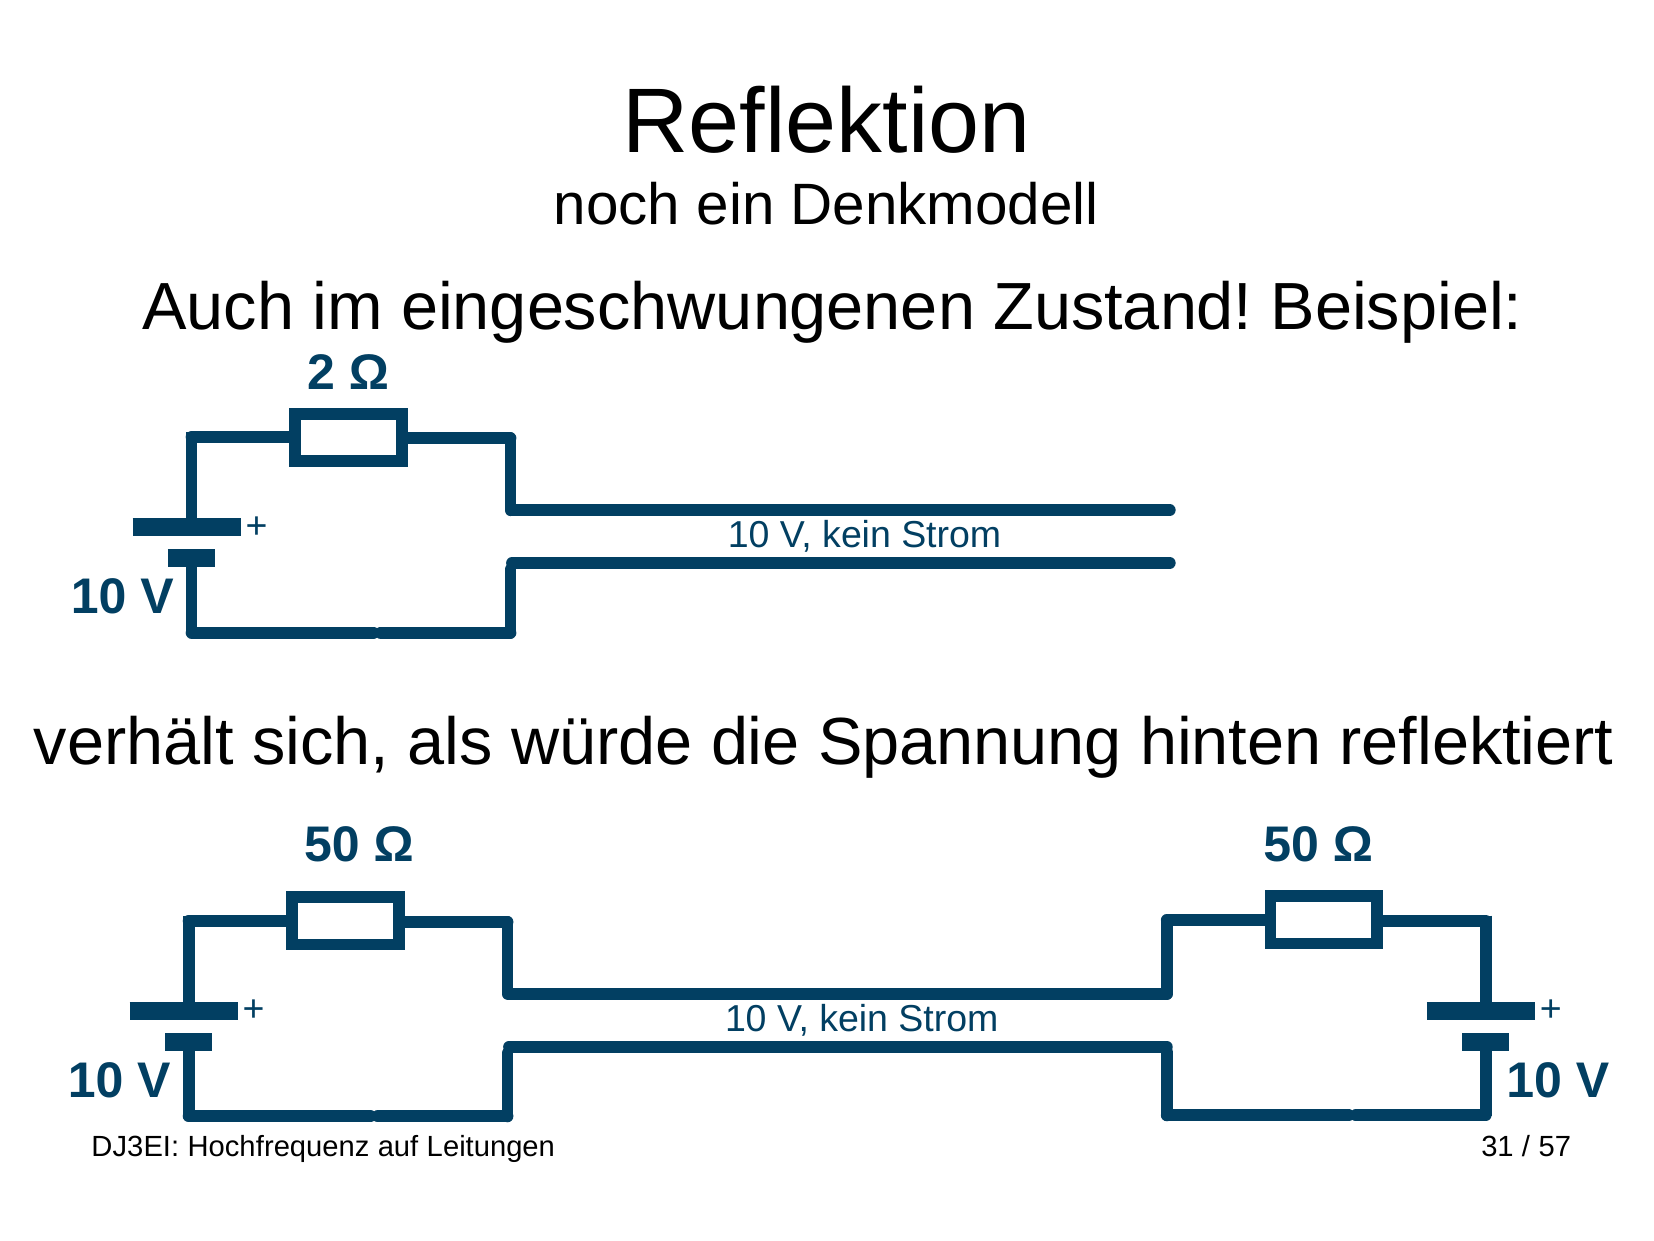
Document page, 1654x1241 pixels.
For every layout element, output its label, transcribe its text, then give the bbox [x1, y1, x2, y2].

text_box + [221, 974, 286, 1044]
text_box 10 V, kein Strom [713, 506, 1017, 563]
text_box 50 Ω [283, 803, 435, 886]
text_box + [1519, 974, 1583, 1039]
text_box [292, 897, 399, 945]
title Reflektion noch ein Denkmodell [82, 49, 1571, 257]
text_box [295, 414, 402, 461]
text_box verhält sich, als würde die Spannung hinten reflektiert [19, 696, 1630, 787]
text_box 10 V, kein Strom [710, 989, 1014, 1047]
text_box 10 V [1485, 1039, 1630, 1122]
text_box + [224, 490, 289, 560]
text_box [1270, 896, 1377, 944]
list Auch im eingeschwungenen Zustand! Beispiel: [88, 268, 1577, 428]
text_box 50 Ω [1242, 803, 1394, 886]
text_box 10 V [47, 1039, 192, 1122]
text_box 2 Ω [286, 330, 438, 414]
text_box 10 V [50, 555, 195, 638]
